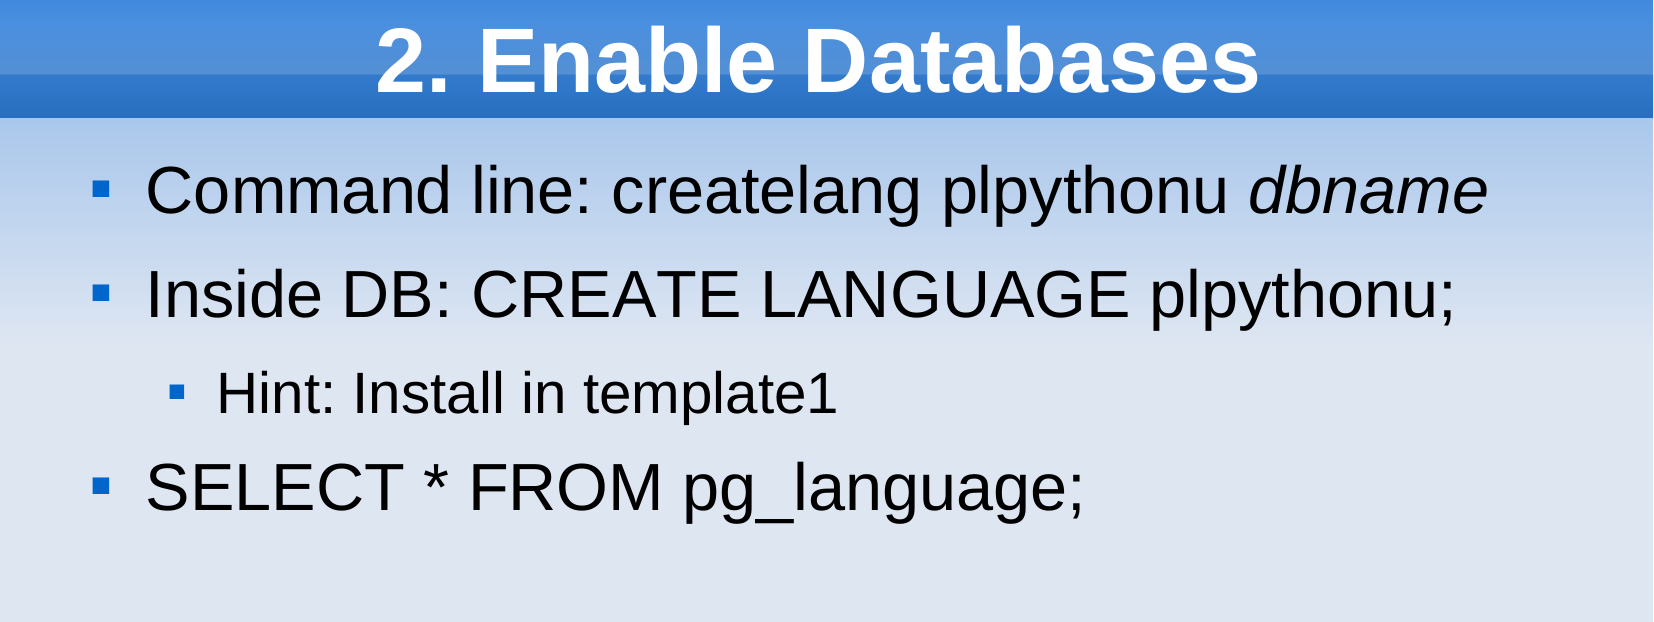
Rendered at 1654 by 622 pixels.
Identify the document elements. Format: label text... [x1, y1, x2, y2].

picture [0, 0, 1654, 622]
title 2. Enable Databases [75, 1, 1563, 120]
list Command line: createlang plpythonu dbname Inside DB: CREATE LANGUAGE plpythonu; Hint: Install in template1 SELECT * FROM pg_language; [75, 152, 1563, 559]
